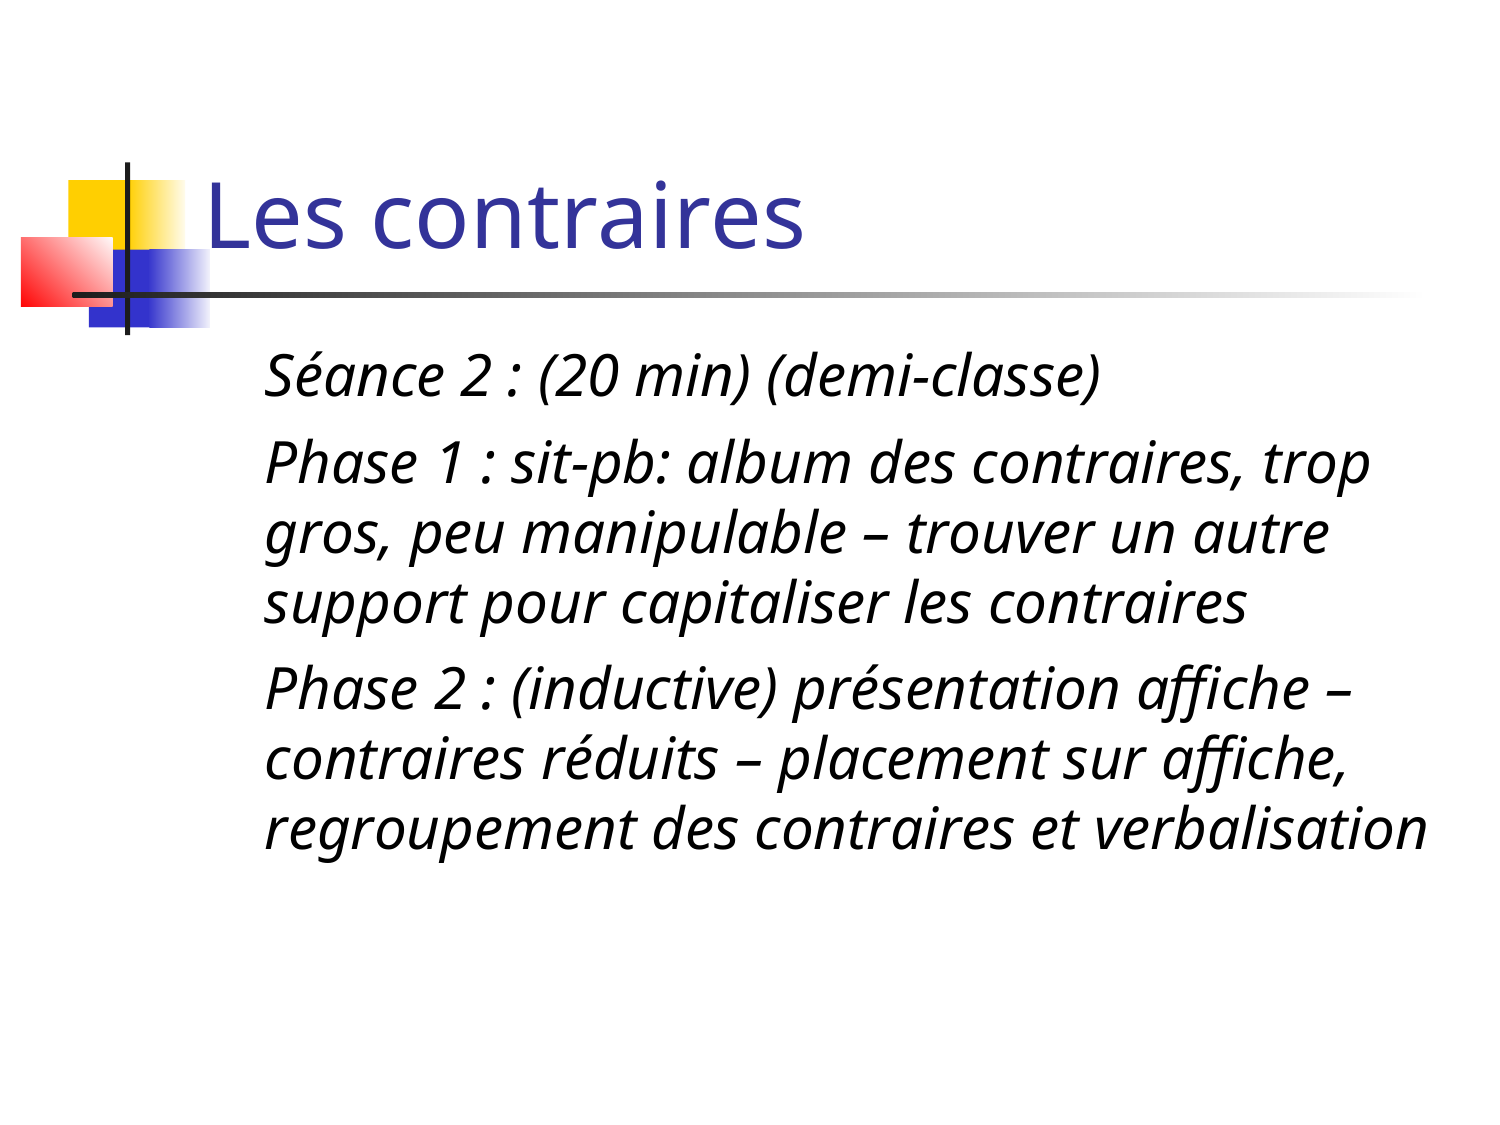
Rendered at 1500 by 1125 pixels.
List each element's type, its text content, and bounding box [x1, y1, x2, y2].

list Séance 2 : (20 min) (demi-classe) Phase 1 : sit-pb: album des contraires, trop gros, peu manipulable – trouver un autre support pour capitaliser les contraires Phase 2 : (inductive) présentation affiche – contraires réduits – placement sur affiche, regroupement des contraires et verbalisation [193, 330, 1469, 1006]
title Les contraires [188, 35, 1467, 275]
